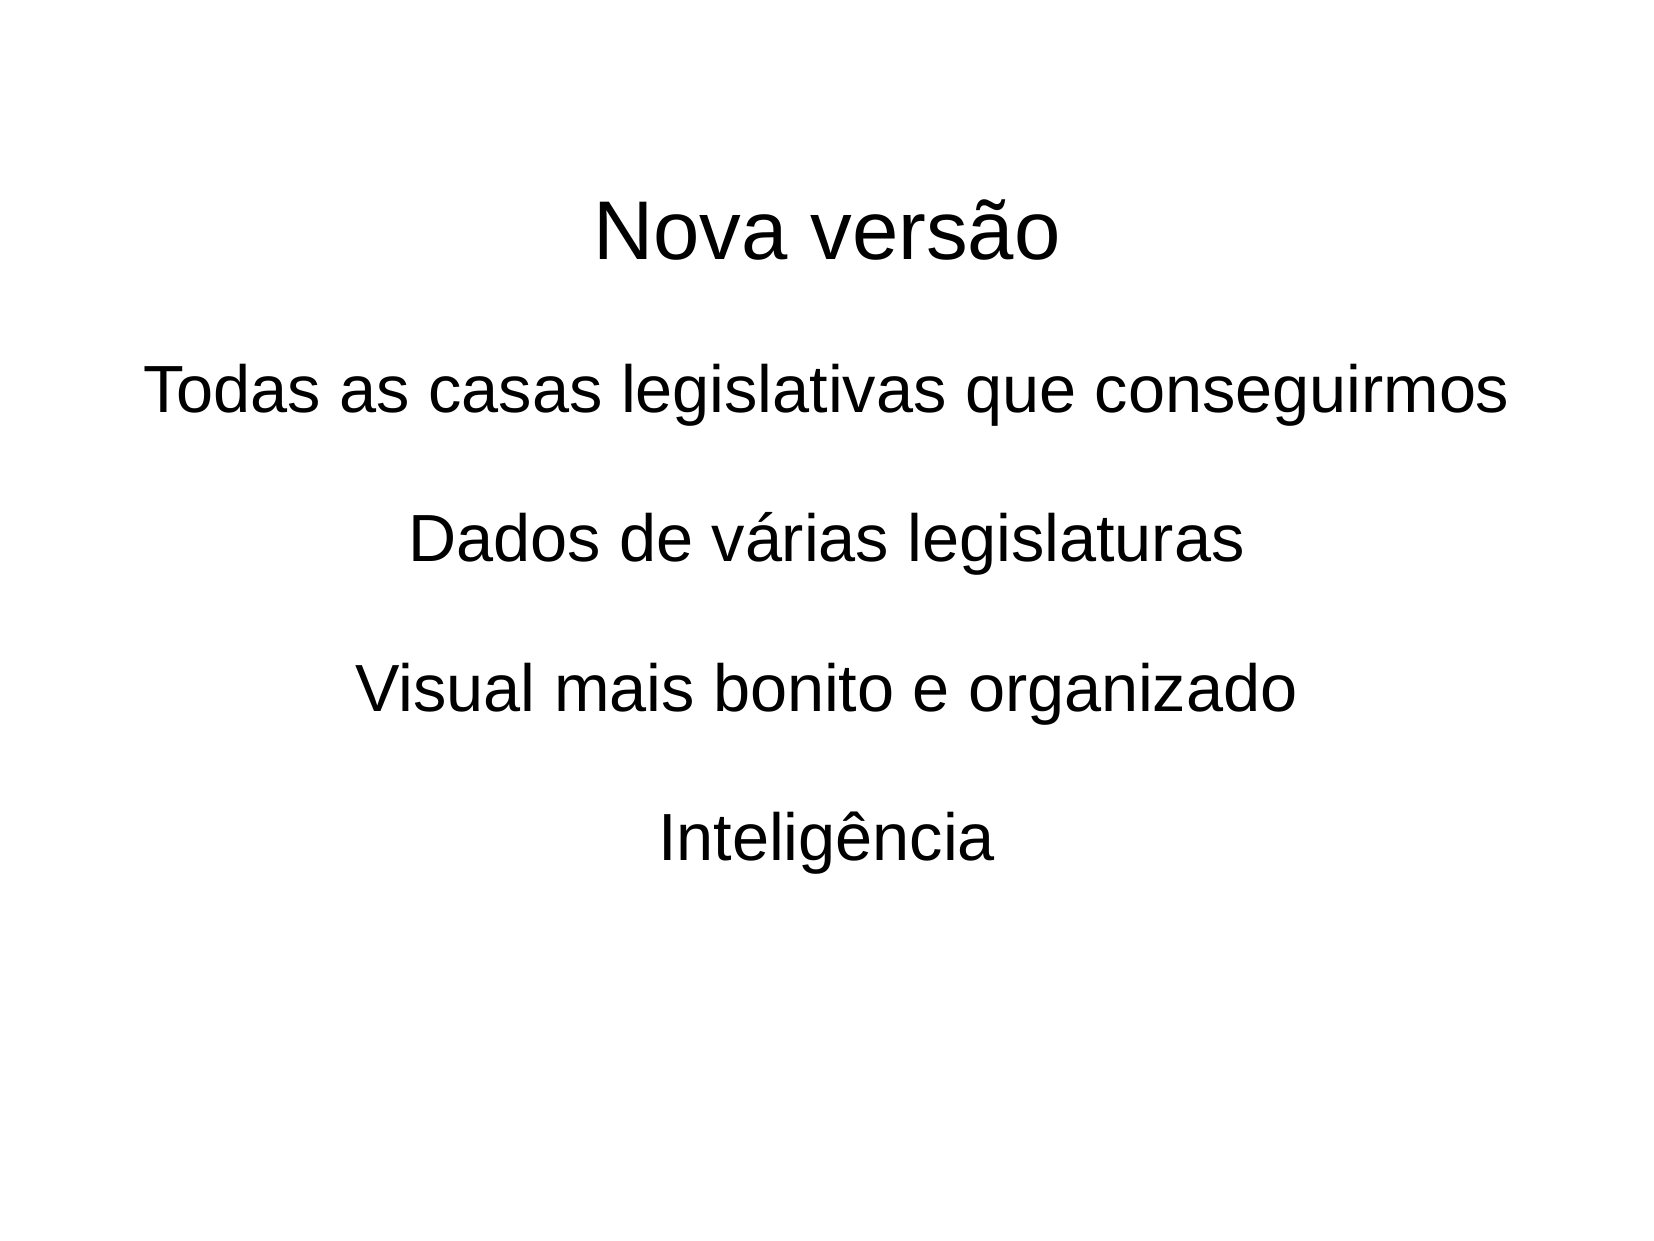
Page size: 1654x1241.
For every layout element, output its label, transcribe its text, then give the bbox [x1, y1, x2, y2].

subtitle Nova versão Todas as casas legislativas que conseguirmos Dados de várias legislaturas Visual mais bonito e organizado Inteligência [82, 49, 1571, 1010]
